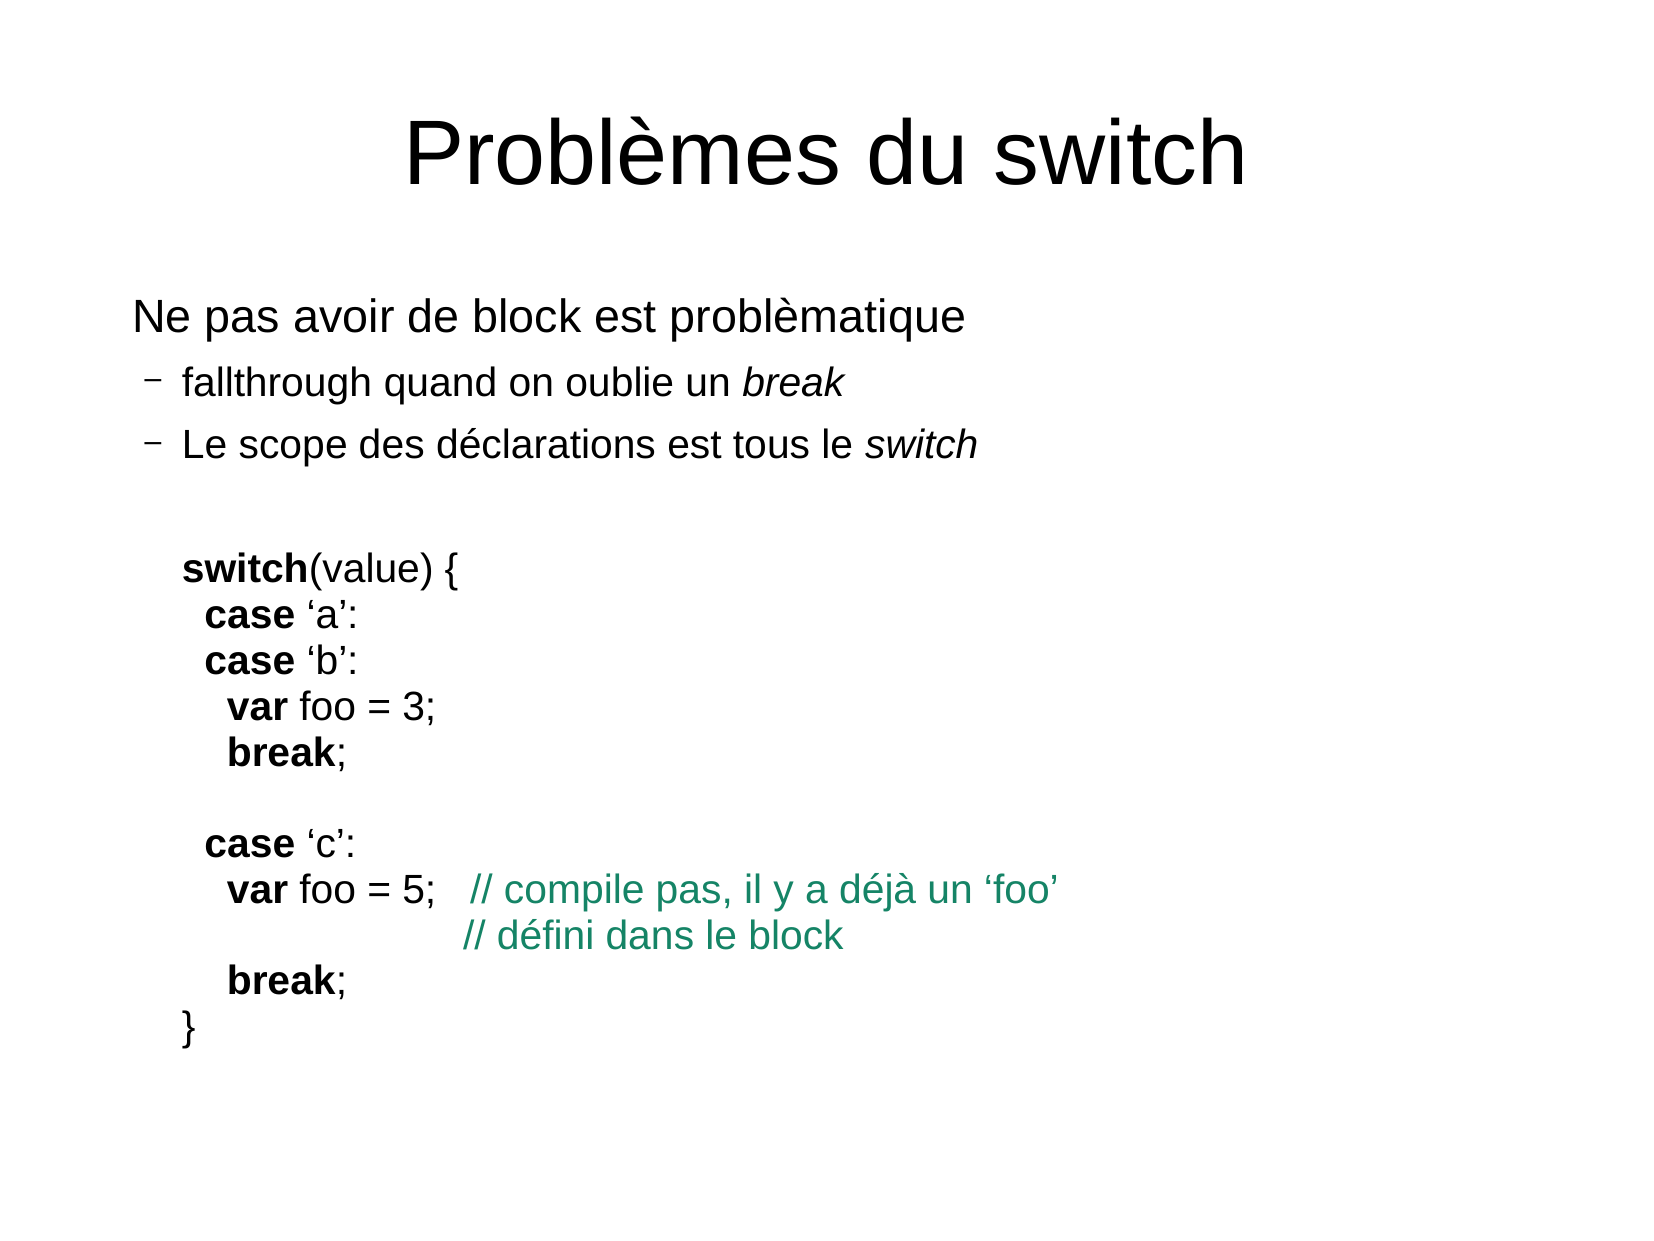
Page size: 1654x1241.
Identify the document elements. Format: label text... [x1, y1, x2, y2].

list Ne pas avoir de block est problèmatique fallthrough quand on oublie un break Le scope des déclarations est tous le switch switch(value) { case ‘a’: case ‘b’: var foo = 3; break; case ‘c’: var foo = 5; // compile pas, il y a déjà un ‘foo’ // défini dans le block break; } [82, 290, 1571, 1051]
title Problèmes du switch [82, 49, 1571, 257]
